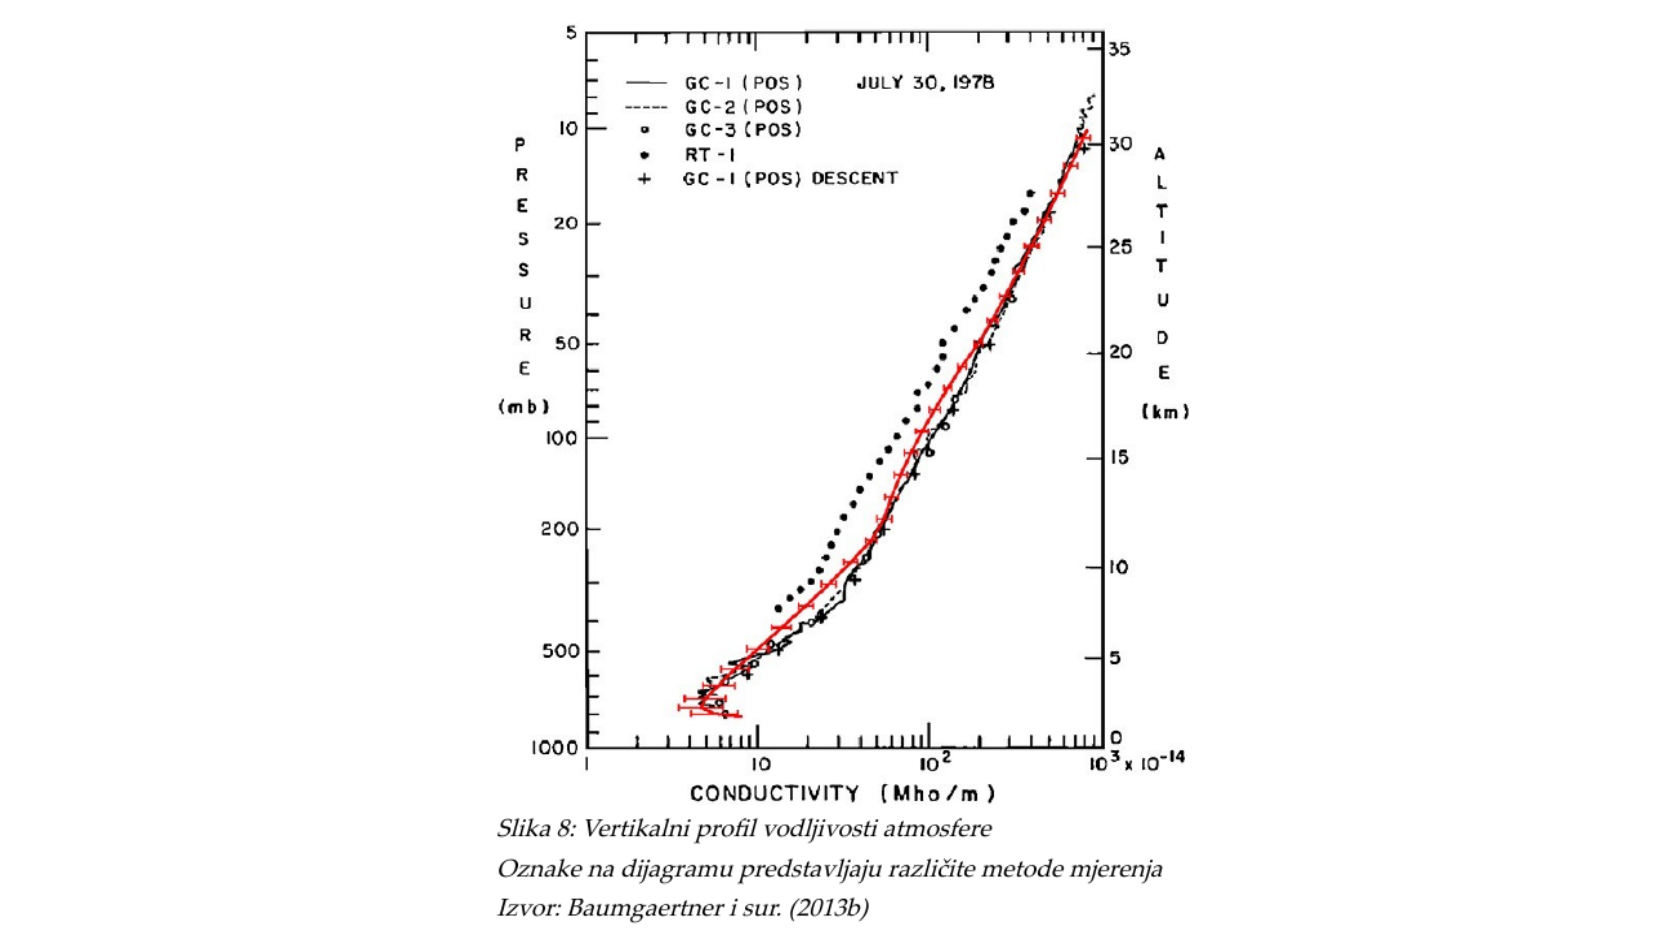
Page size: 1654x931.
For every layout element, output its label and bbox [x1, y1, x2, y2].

picture [428, 3, 1234, 931]
